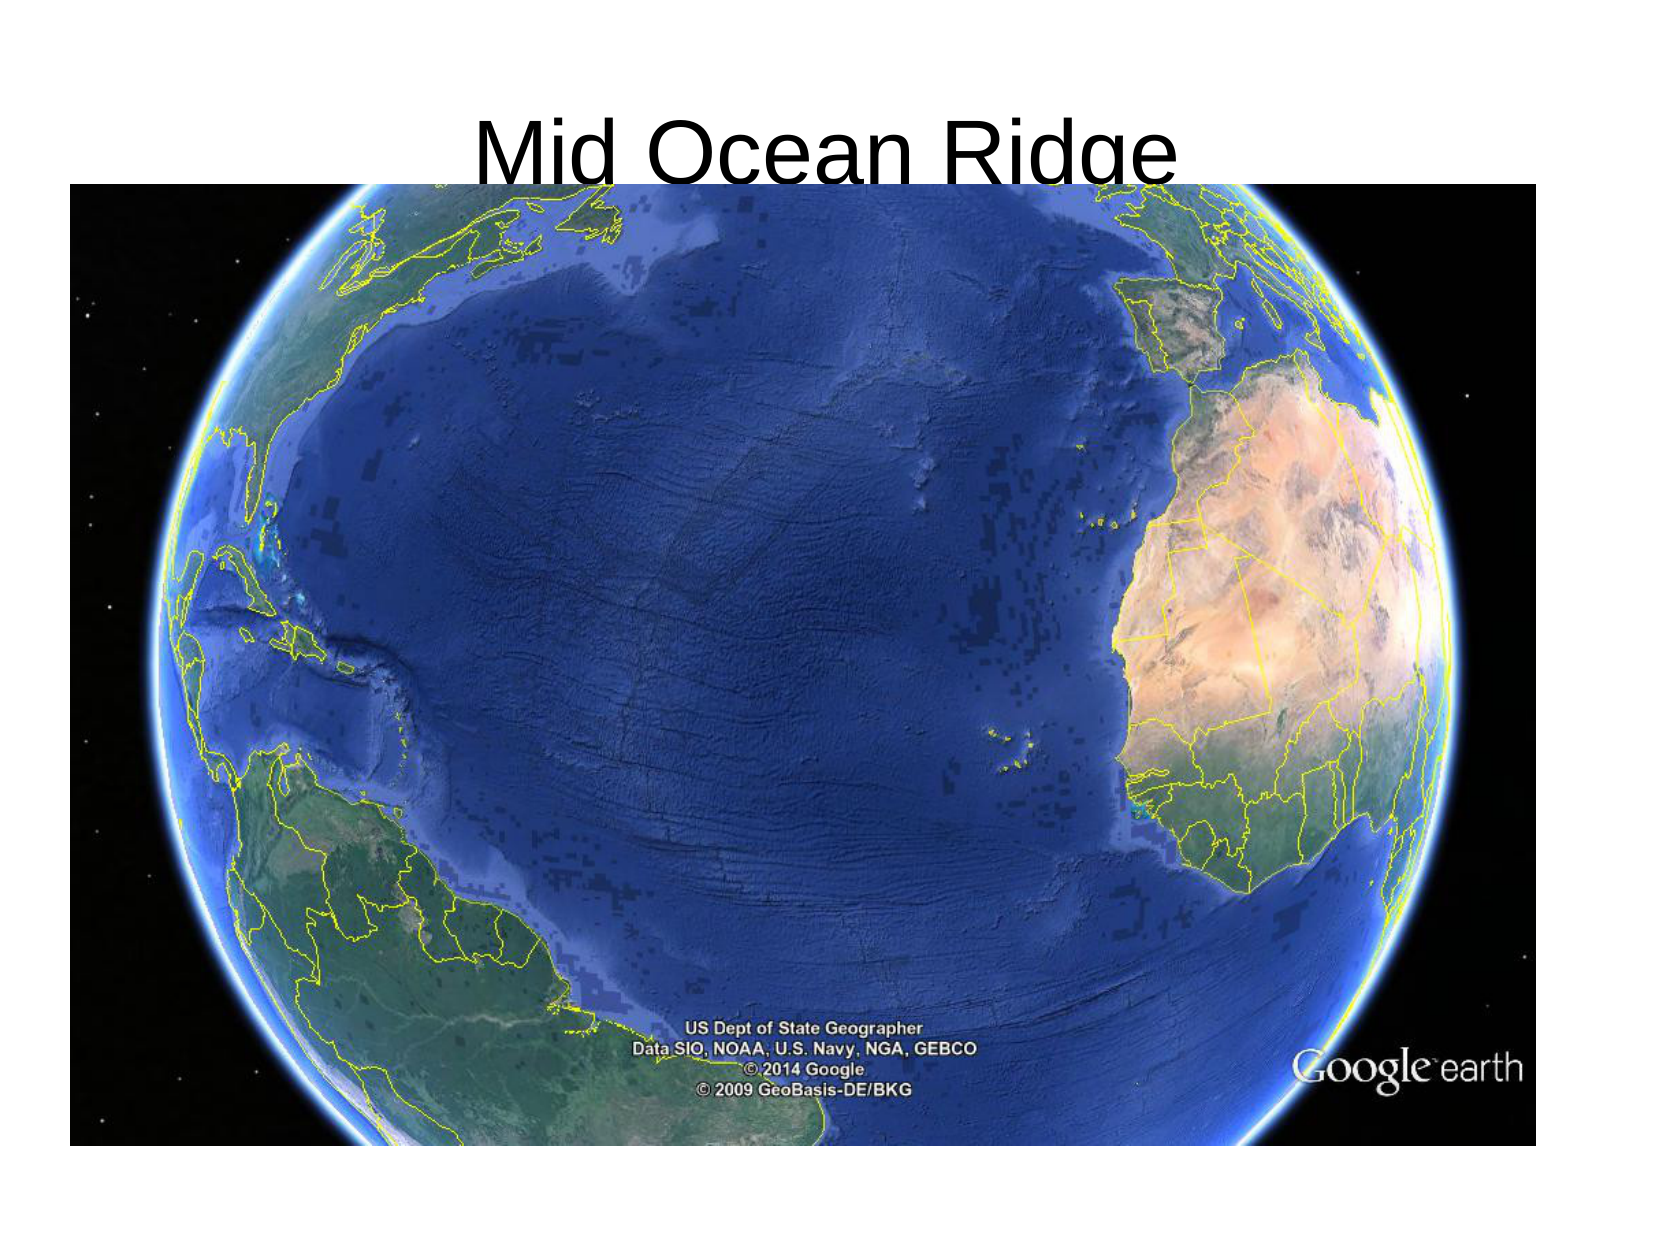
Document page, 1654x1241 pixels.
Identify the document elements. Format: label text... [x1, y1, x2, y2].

title Mid Ocean Ridge [82, 49, 1571, 257]
picture [70, 184, 1536, 1146]
